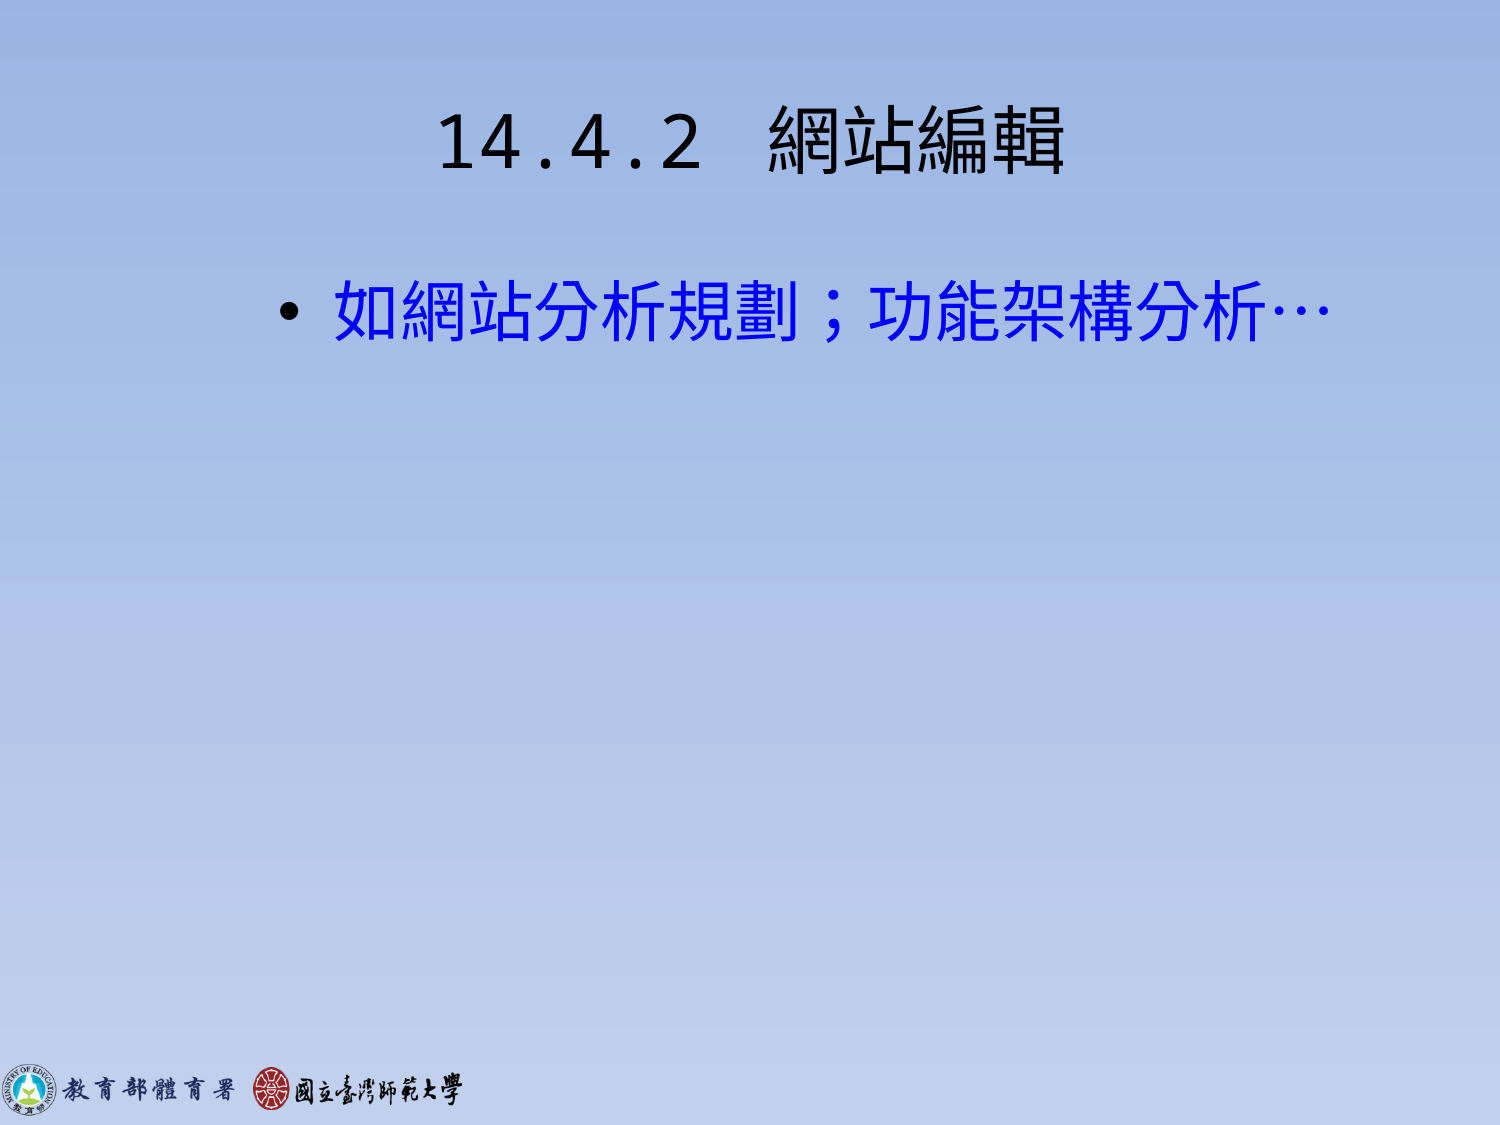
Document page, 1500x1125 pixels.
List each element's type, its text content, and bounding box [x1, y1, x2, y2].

title 14.4.2 網站編輯 [75, 45, 1426, 233]
list 如網站分析規劃；功能架構分析… [262, 262, 1426, 759]
